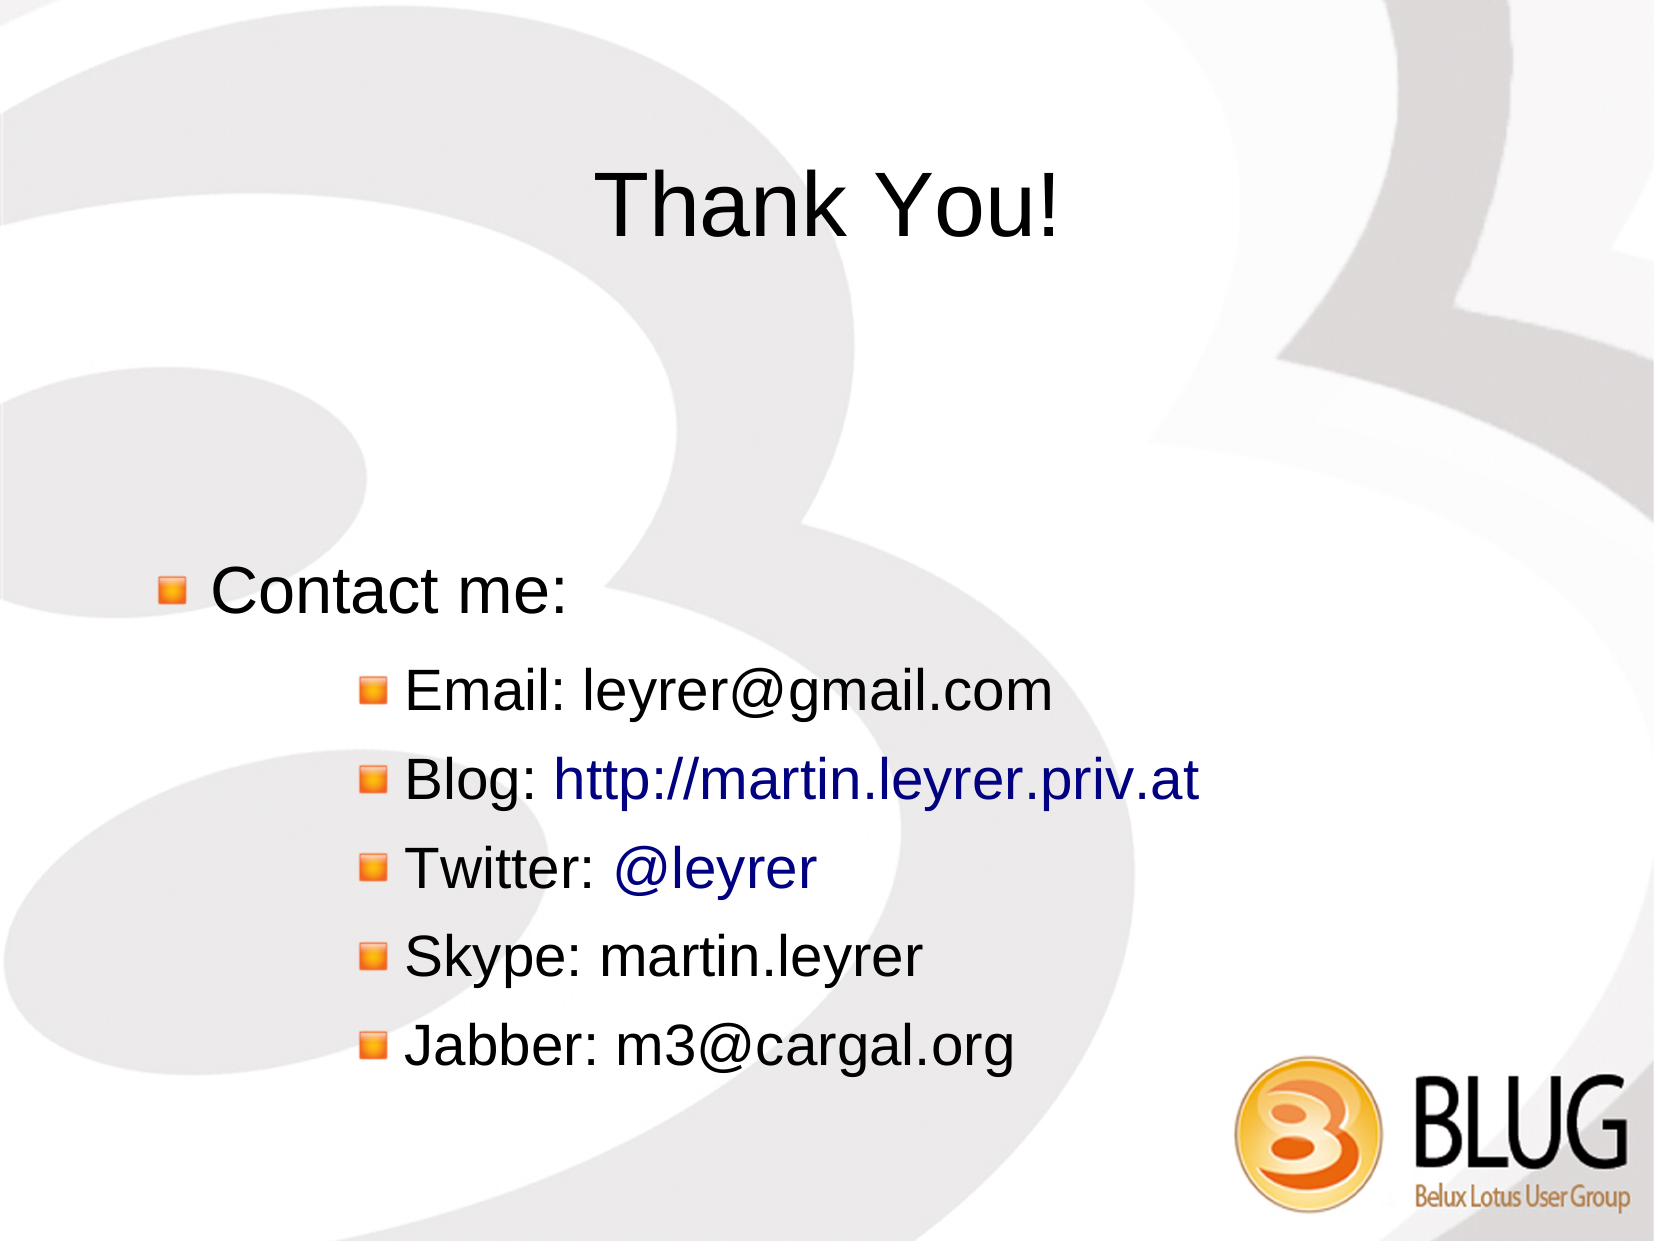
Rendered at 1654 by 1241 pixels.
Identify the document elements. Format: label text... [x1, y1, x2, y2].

list Contact me: Email: leyrer@gmail.com Blog: http://martin.leyrer.priv.at Twitter: @leyrer Skype: martin.leyrer Jabber: m3@cargal.org [121, 344, 1534, 1126]
title Thank You! [121, 102, 1534, 310]
picture [0, 0, 1654, 1241]
